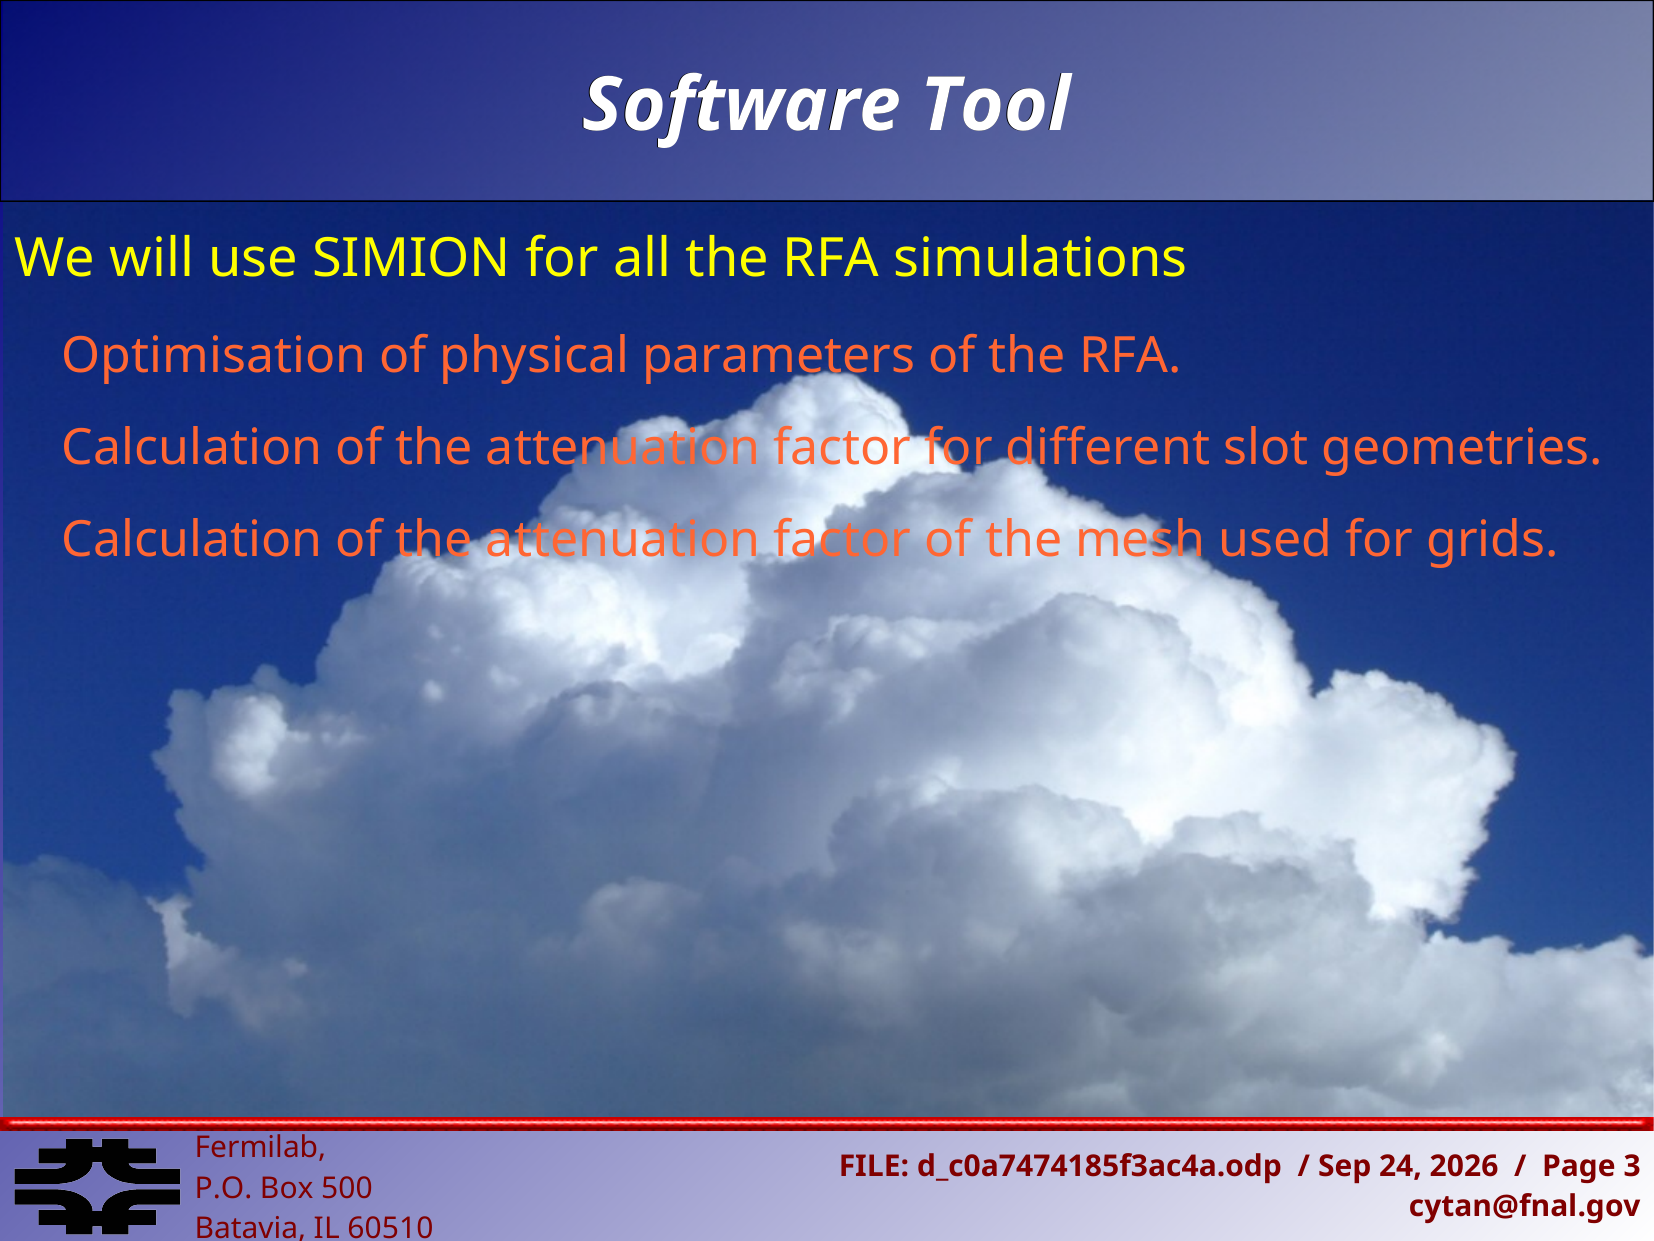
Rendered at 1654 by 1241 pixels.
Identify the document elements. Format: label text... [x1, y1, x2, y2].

picture [3, 197, 1653, 201]
picture [3, 1, 1653, 7]
picture [10, 1137, 184, 1236]
picture [0, 202, 1654, 1131]
title Software Tool [0, 7, 1654, 197]
list We will use SIMION for all the RFA simulations Optimisation of physical parameters of the RFA. Calculation of the attenuation factor for different slot geometries. Calculation of the attenuation factor of the mesh used for grids. [2, 218, 1642, 1069]
